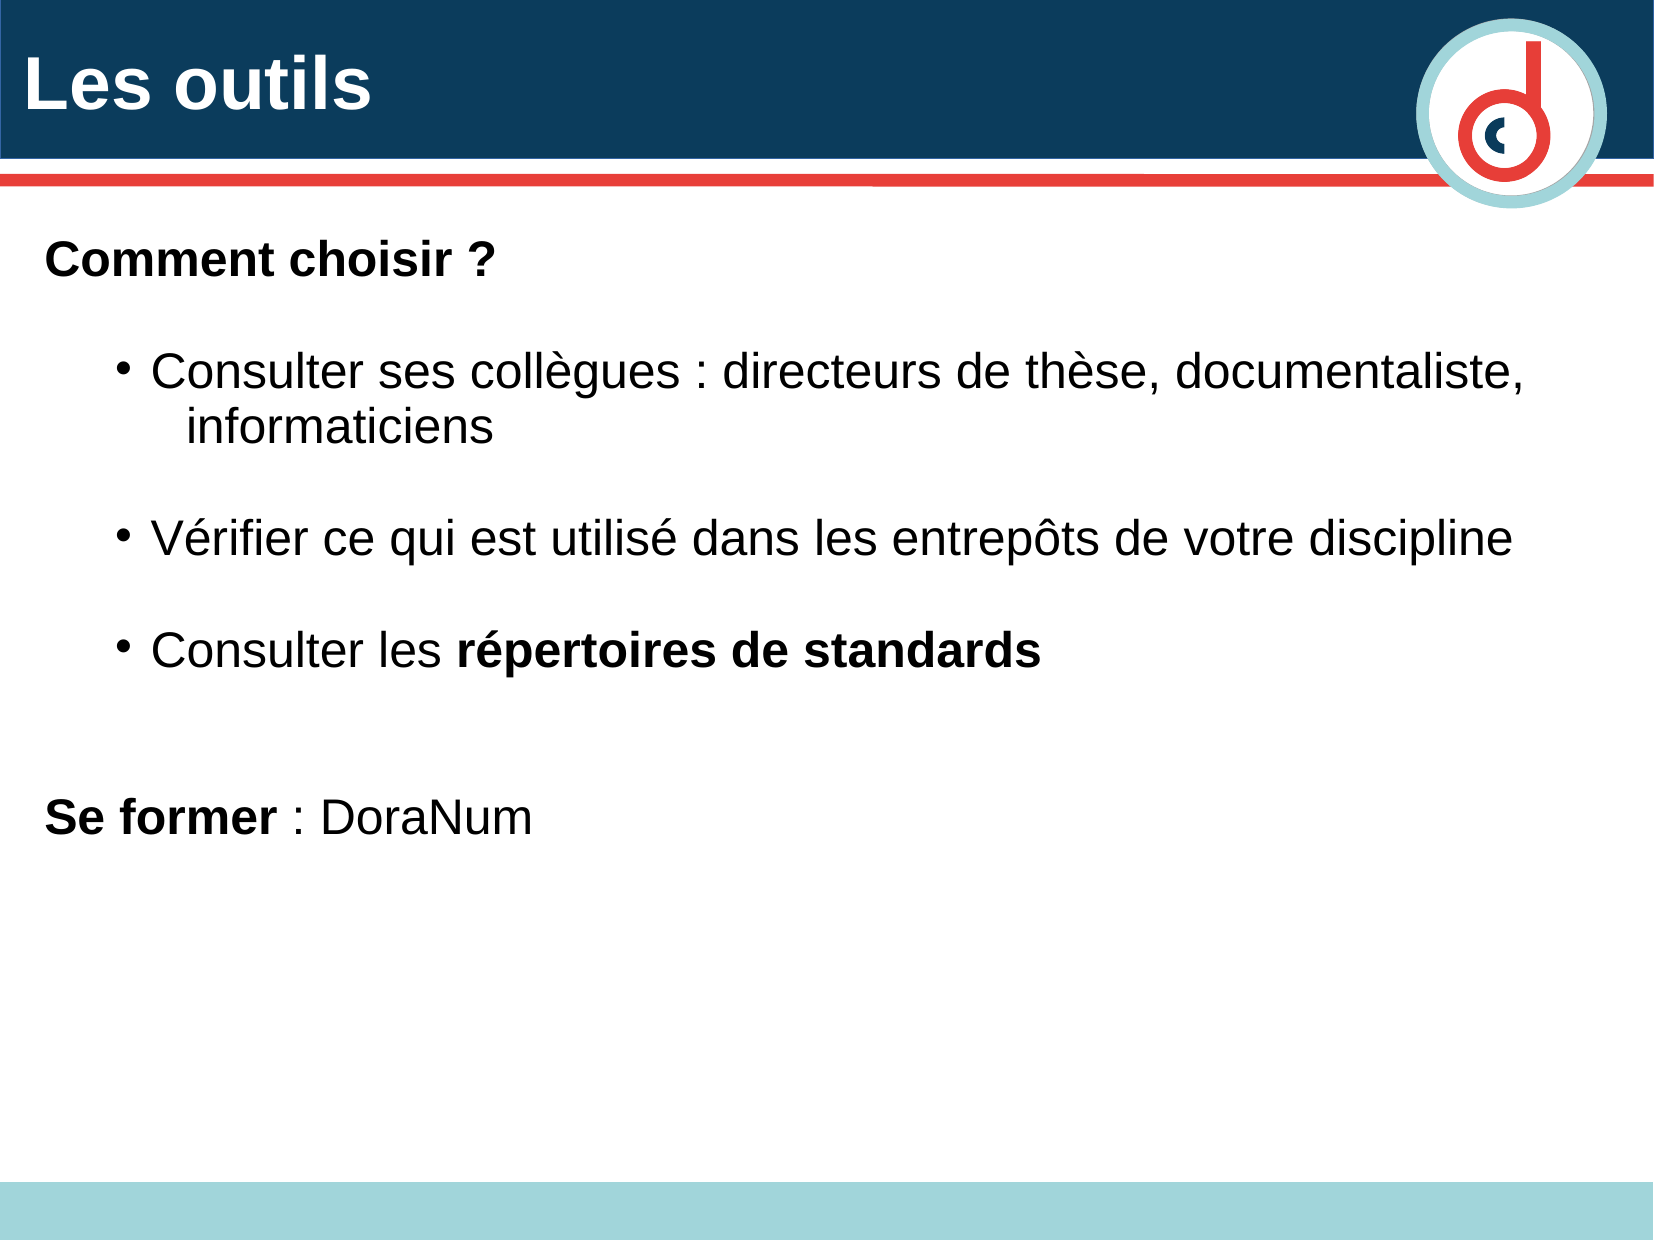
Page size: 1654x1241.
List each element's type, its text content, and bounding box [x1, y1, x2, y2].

title Les outils [23, 11, 1565, 159]
text_box Comment choisir ? Consulter ses collègues : directeurs de thèse, documentaliste, informaticiens Vérifier ce qui est utilisé dans les entrepôts de votre discipline Consulter les répertoires de standards Se former : DoraNum [29, 224, 1625, 1123]
